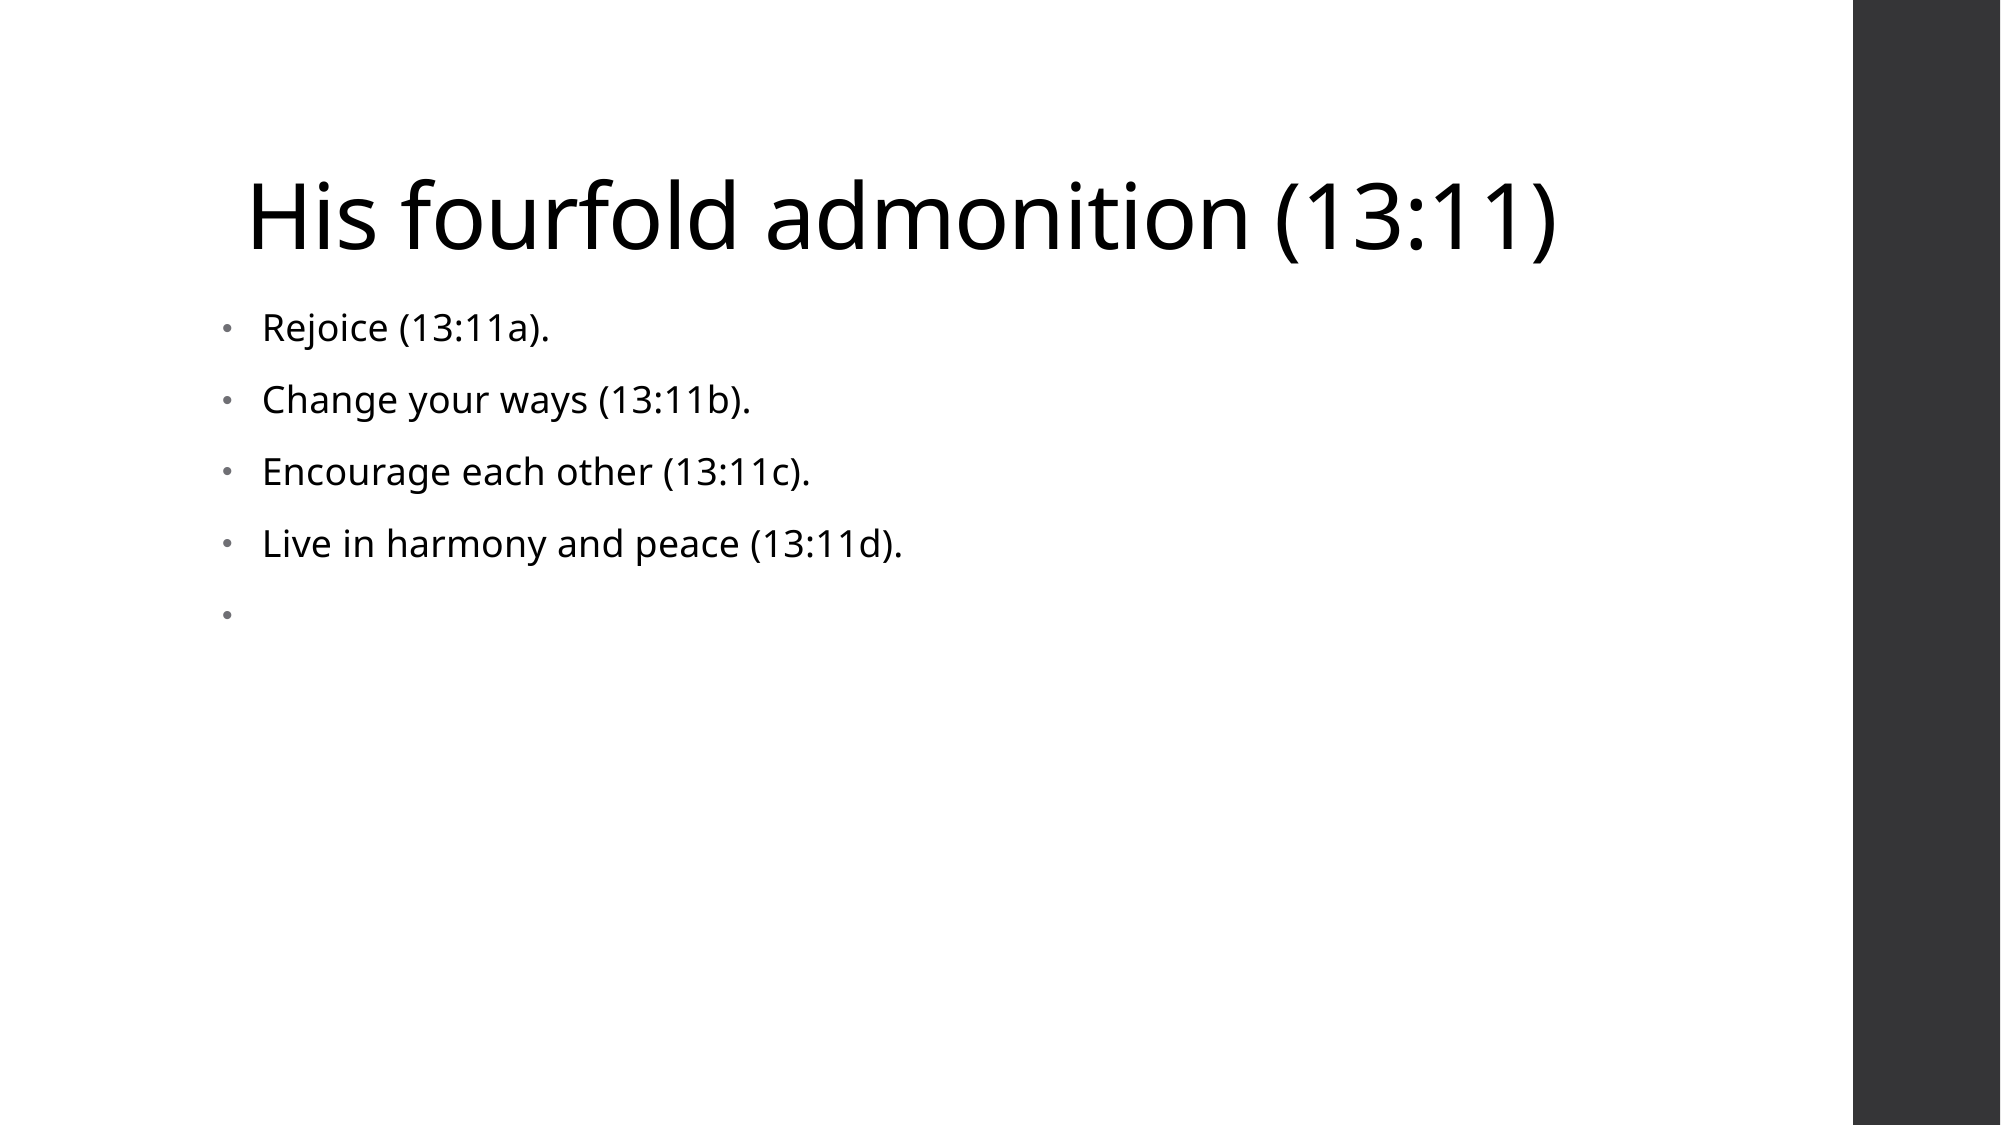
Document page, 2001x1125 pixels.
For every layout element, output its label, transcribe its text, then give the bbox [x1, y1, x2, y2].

title His fourfold admonition (13:11) [206, 60, 1797, 278]
list Rejoice (13:11a). Change your ways (13:11b). Encourage each other (13:11c). Live in harmony and peace (13:11d). [206, 299, 1617, 1014]
